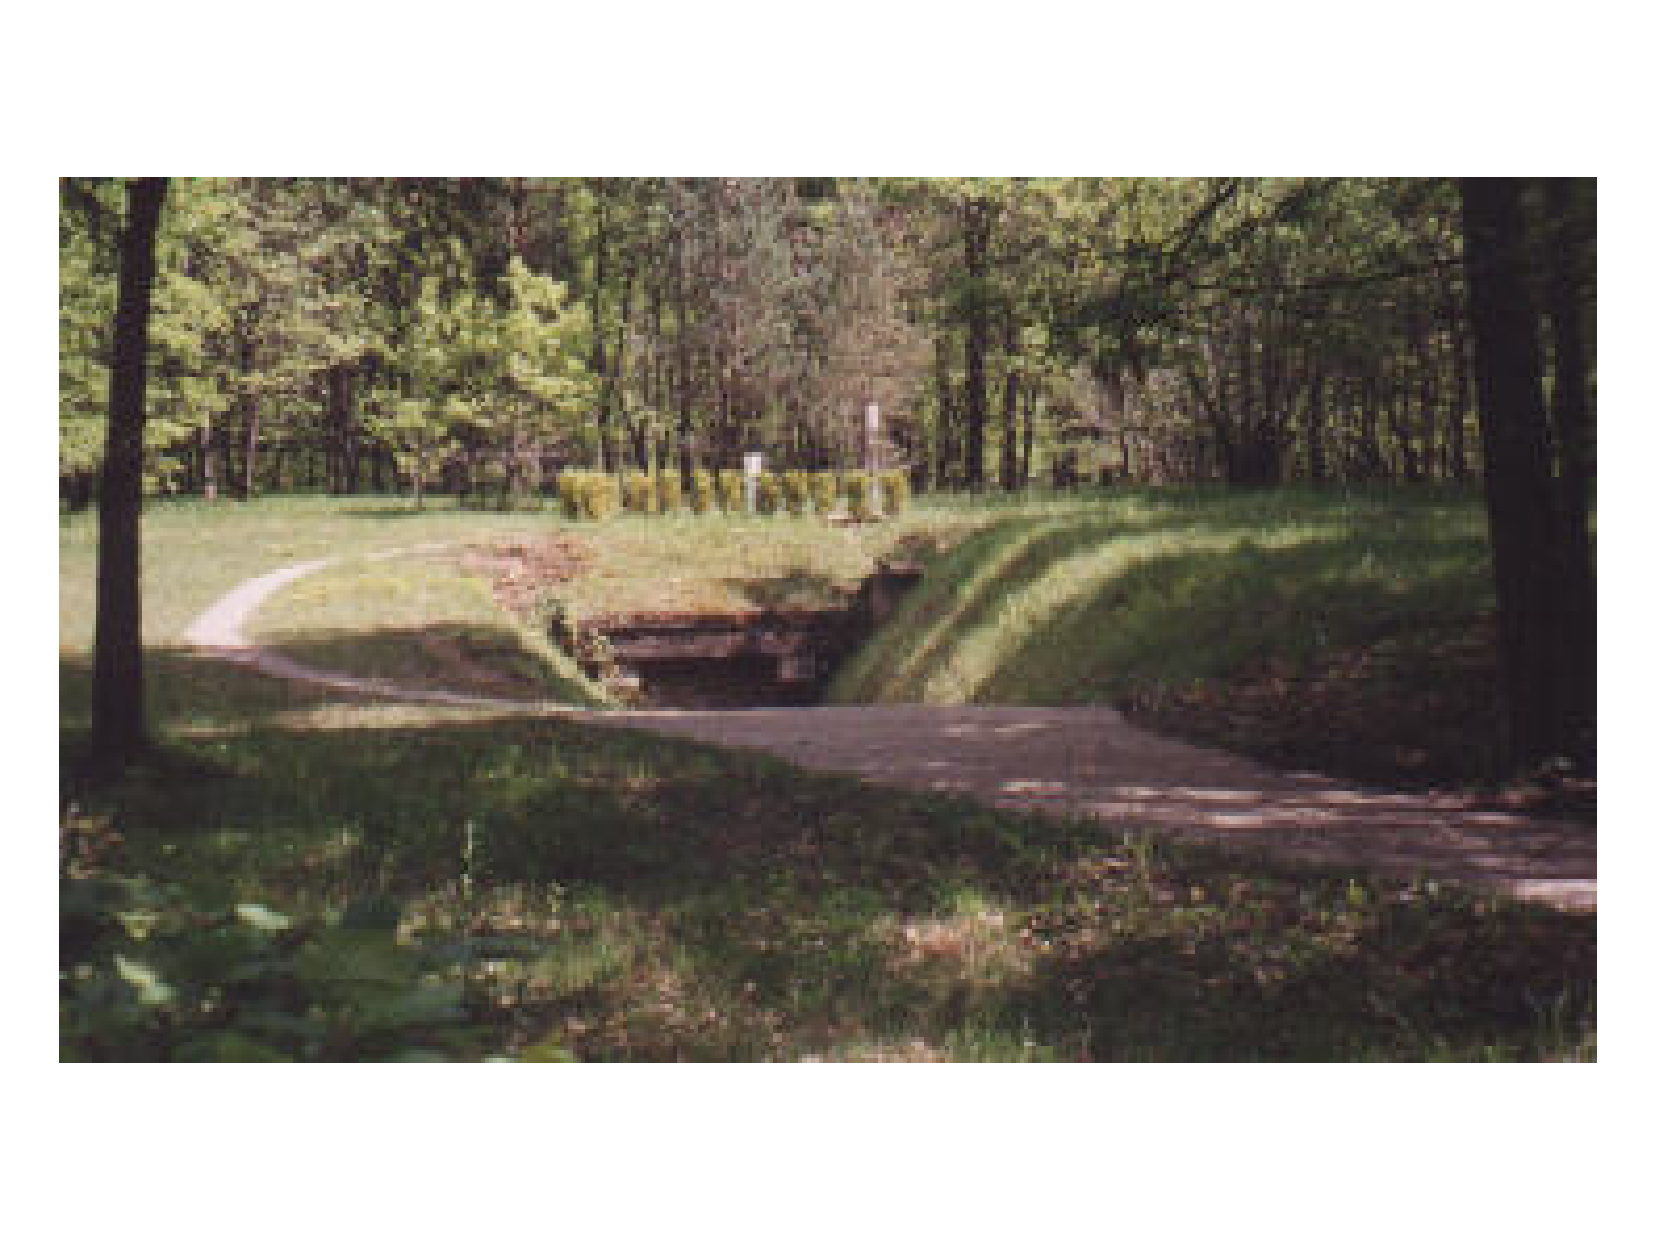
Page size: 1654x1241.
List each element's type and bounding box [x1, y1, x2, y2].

picture [59, 177, 1597, 1063]
